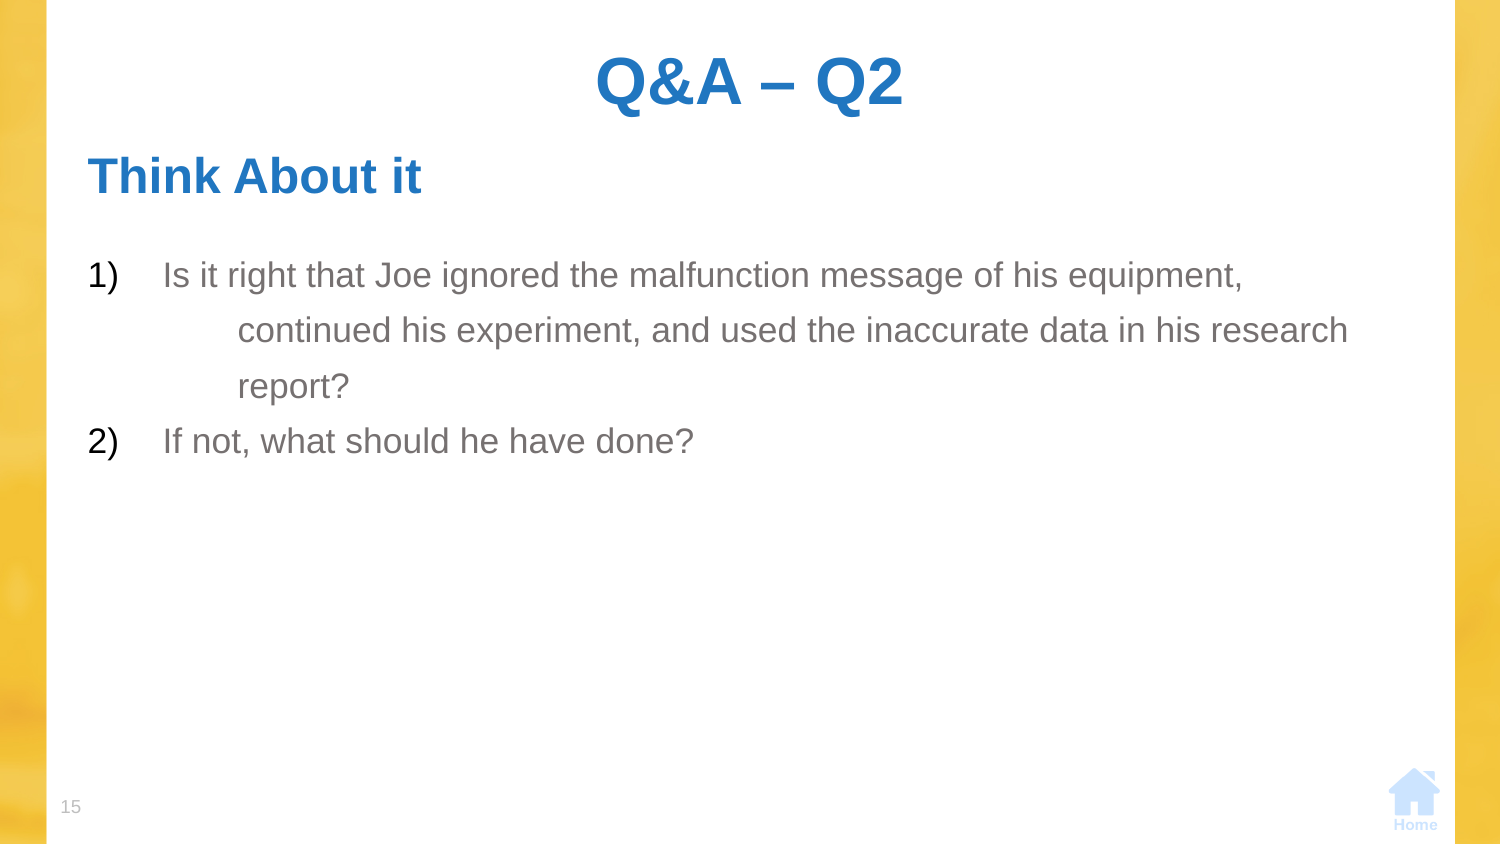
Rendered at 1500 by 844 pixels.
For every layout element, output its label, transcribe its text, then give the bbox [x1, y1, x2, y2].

title Q&A – Q2 [440, 37, 1060, 98]
subtitle Think About it [72, 98, 1421, 231]
list Is it right that Joe ignored the malfunction message of his equipment, continued his experiment, and used the inaccurate data in his research report? If not, what should he have done? [72, 231, 1421, 783]
text_box 15 [45, 783, 383, 829]
